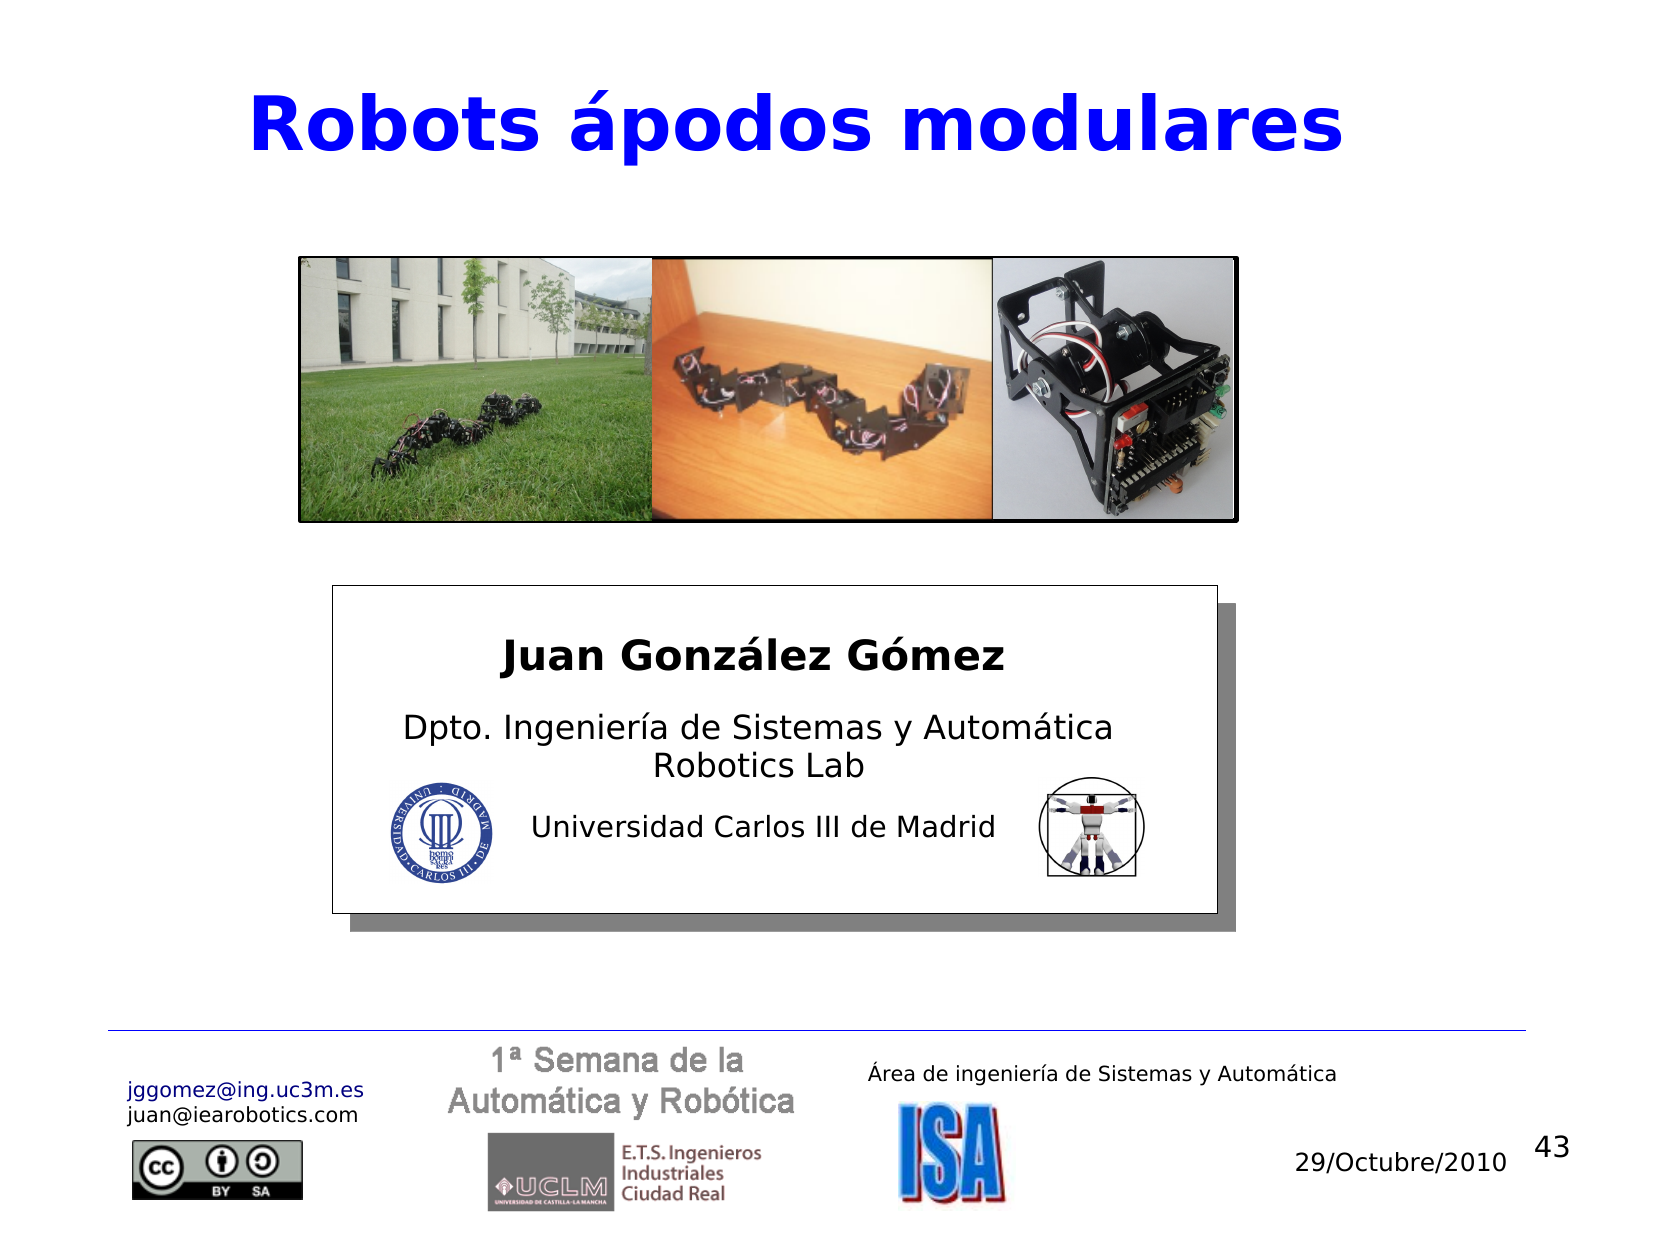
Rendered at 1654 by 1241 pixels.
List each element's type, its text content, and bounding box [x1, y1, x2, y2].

picture [417, 1026, 826, 1231]
text_box Juan González Gómez [487, 624, 1021, 691]
text_box Dpto. Ingeniería de Sistemas y Automática Robotics Lab [387, 701, 1131, 793]
picture [1038, 777, 1145, 877]
picture [300, 258, 1233, 521]
picture [898, 1101, 1016, 1211]
picture [132, 1140, 303, 1200]
text_box Área de ingeniería de Sistemas y Automática [853, 1054, 1353, 1098]
text_box 29/Octubre/2010 [1271, 1141, 1523, 1186]
text_box Robots ápodos modulares [232, 73, 1361, 176]
text_box [332, 585, 1218, 914]
text_box jggomez@ing.uc3m.es juan@iearobotics.com [112, 1071, 380, 1135]
text_box Universidad Carlos III de Madrid [516, 803, 1012, 856]
picture [389, 780, 494, 884]
